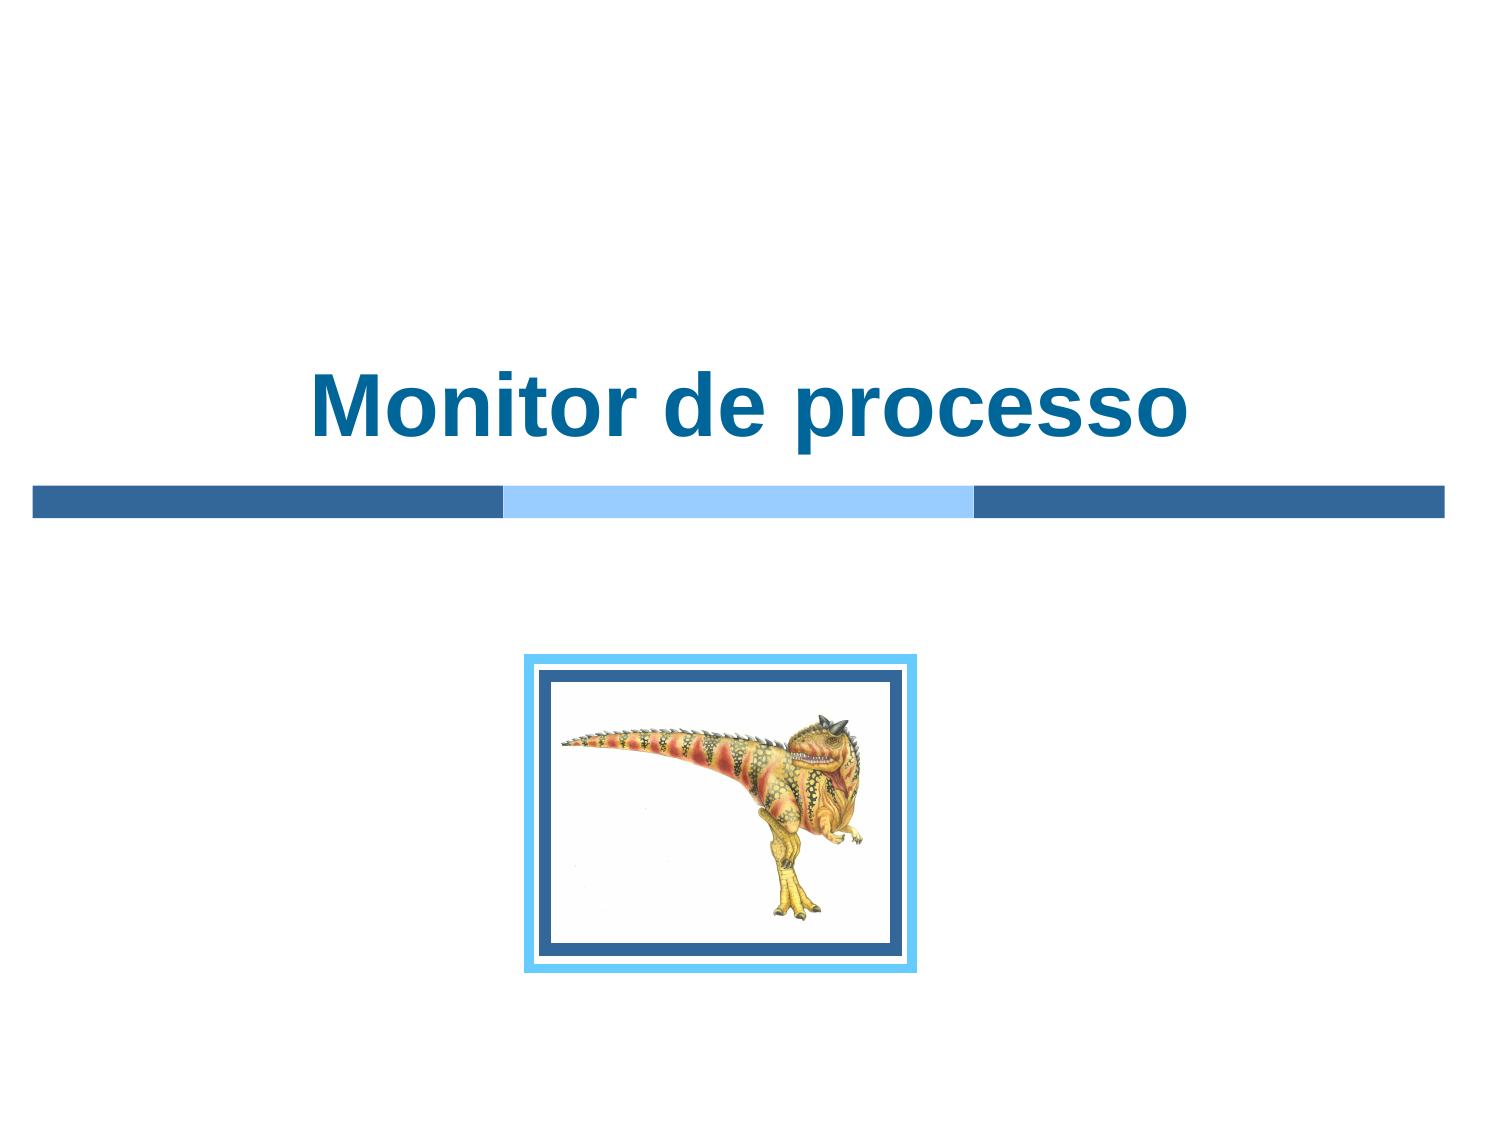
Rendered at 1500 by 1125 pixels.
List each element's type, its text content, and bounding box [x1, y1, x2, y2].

picture [551, 682, 890, 943]
text_box Monitor de processo [112, 112, 1388, 462]
